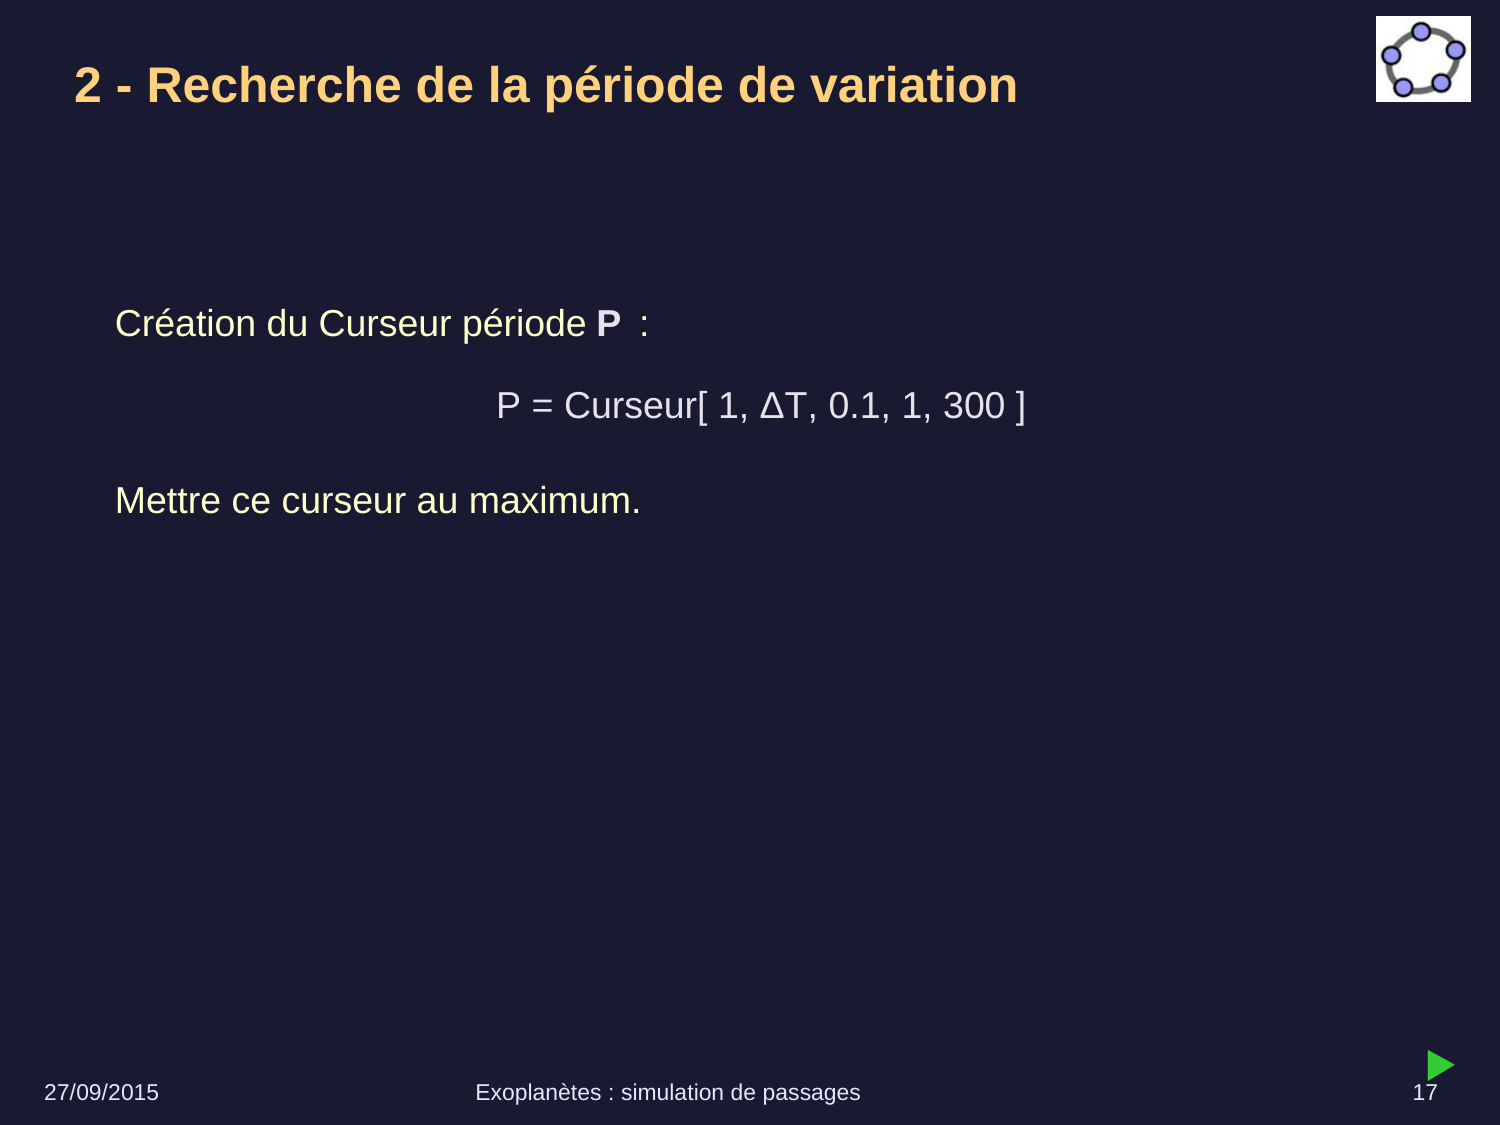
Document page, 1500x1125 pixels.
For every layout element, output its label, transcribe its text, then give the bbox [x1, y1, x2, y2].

text_box P [581, 290, 637, 352]
text_box Mettre ce curseur au maximum. [100, 468, 1424, 529]
text_box Création du Curseur période : [637, 290, 1424, 352]
text_box 2 - Recherche de la période de variation [59, 44, 1383, 120]
text_box Création du Curseur période : [100, 290, 581, 352]
text_box P = Curseur[ 1, ΔT, 0.1, 1, 300 ] [100, 373, 1424, 435]
picture [1376, 16, 1471, 102]
text_box  [1409, 1034, 1475, 1096]
